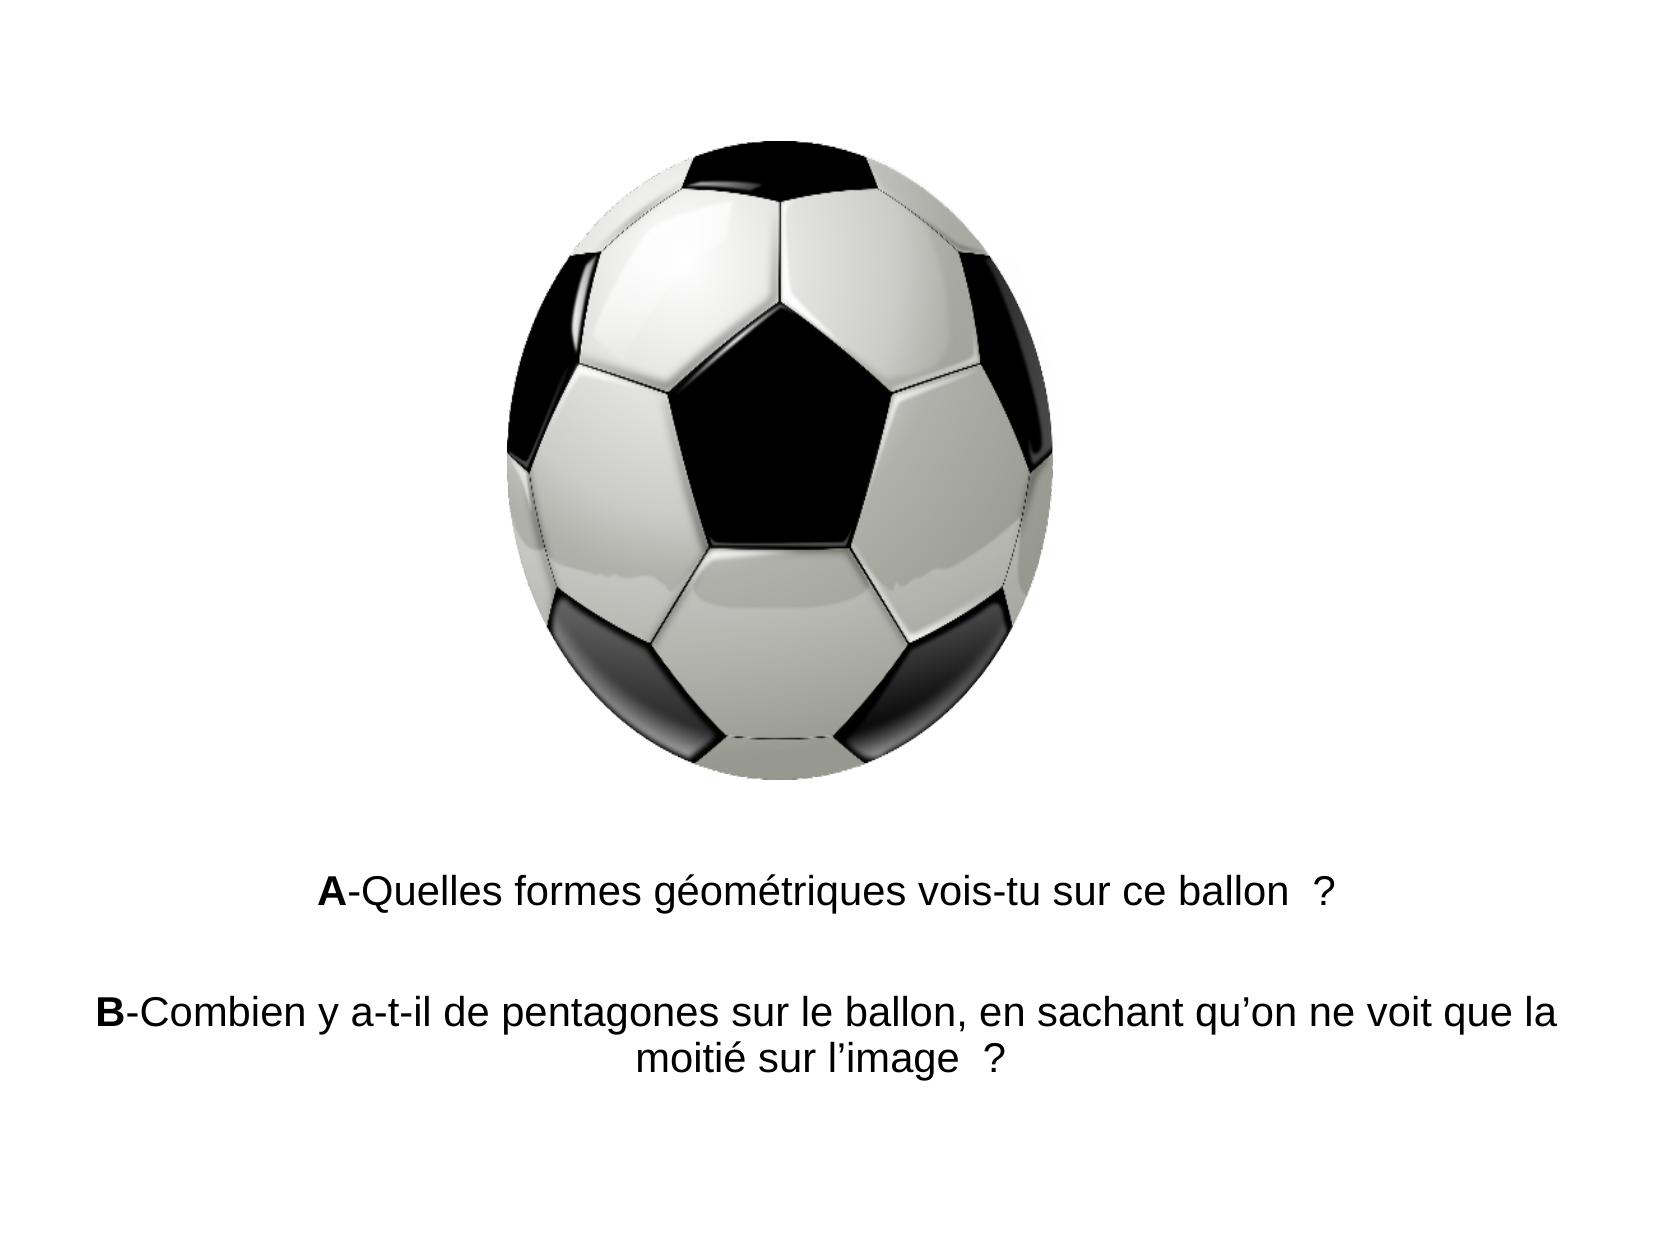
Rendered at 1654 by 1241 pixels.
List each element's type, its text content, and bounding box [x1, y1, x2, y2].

subtitle A-Quelles formes géométriques vois-tu sur ce ballon ? B-Combien y a-t-il de pentagones sur le ballon, en sachant qu’on ne voit que la moitié sur l’image ? [82, 290, 1571, 1109]
picture [507, 141, 1063, 780]
